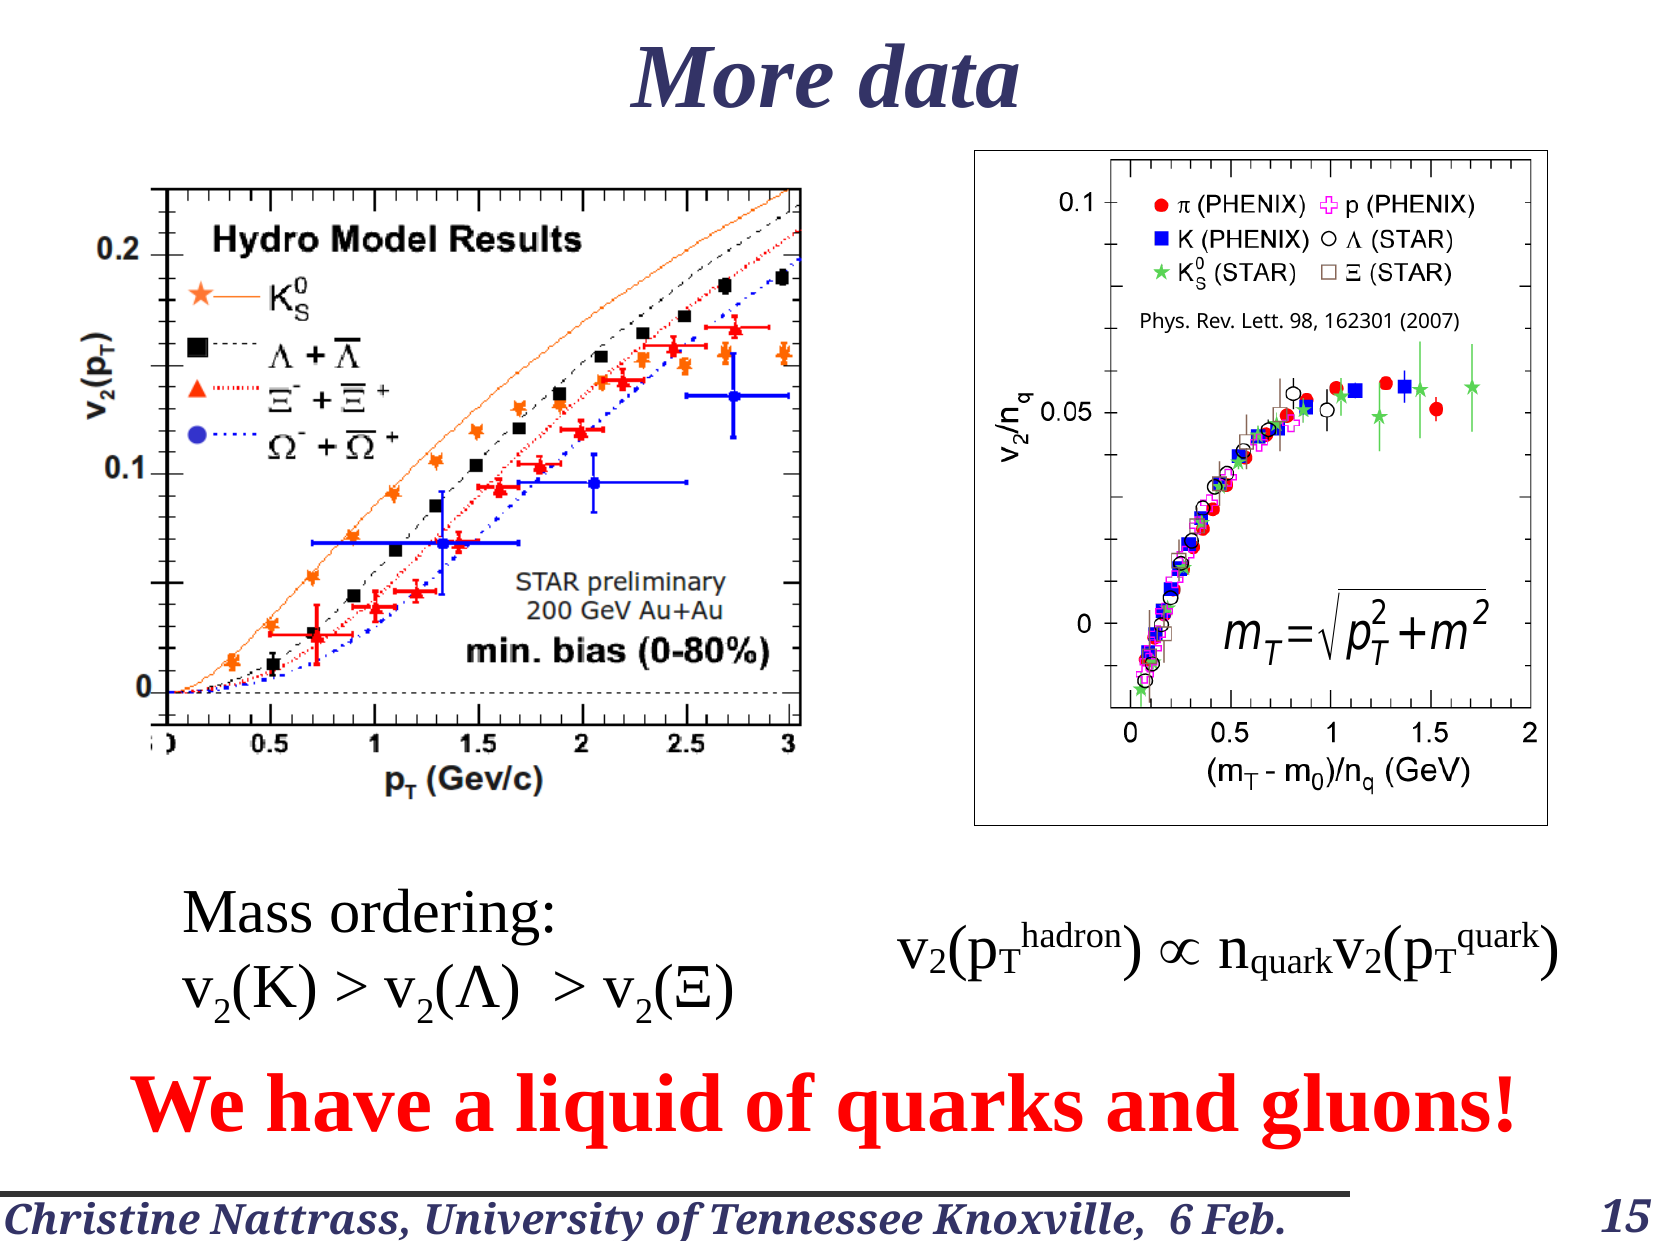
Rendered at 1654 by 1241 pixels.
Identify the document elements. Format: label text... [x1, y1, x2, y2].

text_box [974, 150, 1548, 826]
title More data [82, 25, 1571, 127]
text_box We have a liquid of quarks and gluons! [112, 1050, 1538, 1158]
picture [69, 175, 820, 811]
text_box Mass ordering: v2(K) > v2(Λ) > v2(Ξ) [167, 862, 750, 1039]
text_box v2(pThadron) µ nquarkv2(pTquark) [882, 897, 1576, 989]
text_box Phys. Rev. Lett. 98, 162301 (2007) [1119, 298, 1532, 338]
chart [1210, 588, 1504, 673]
picture [988, 158, 1539, 800]
